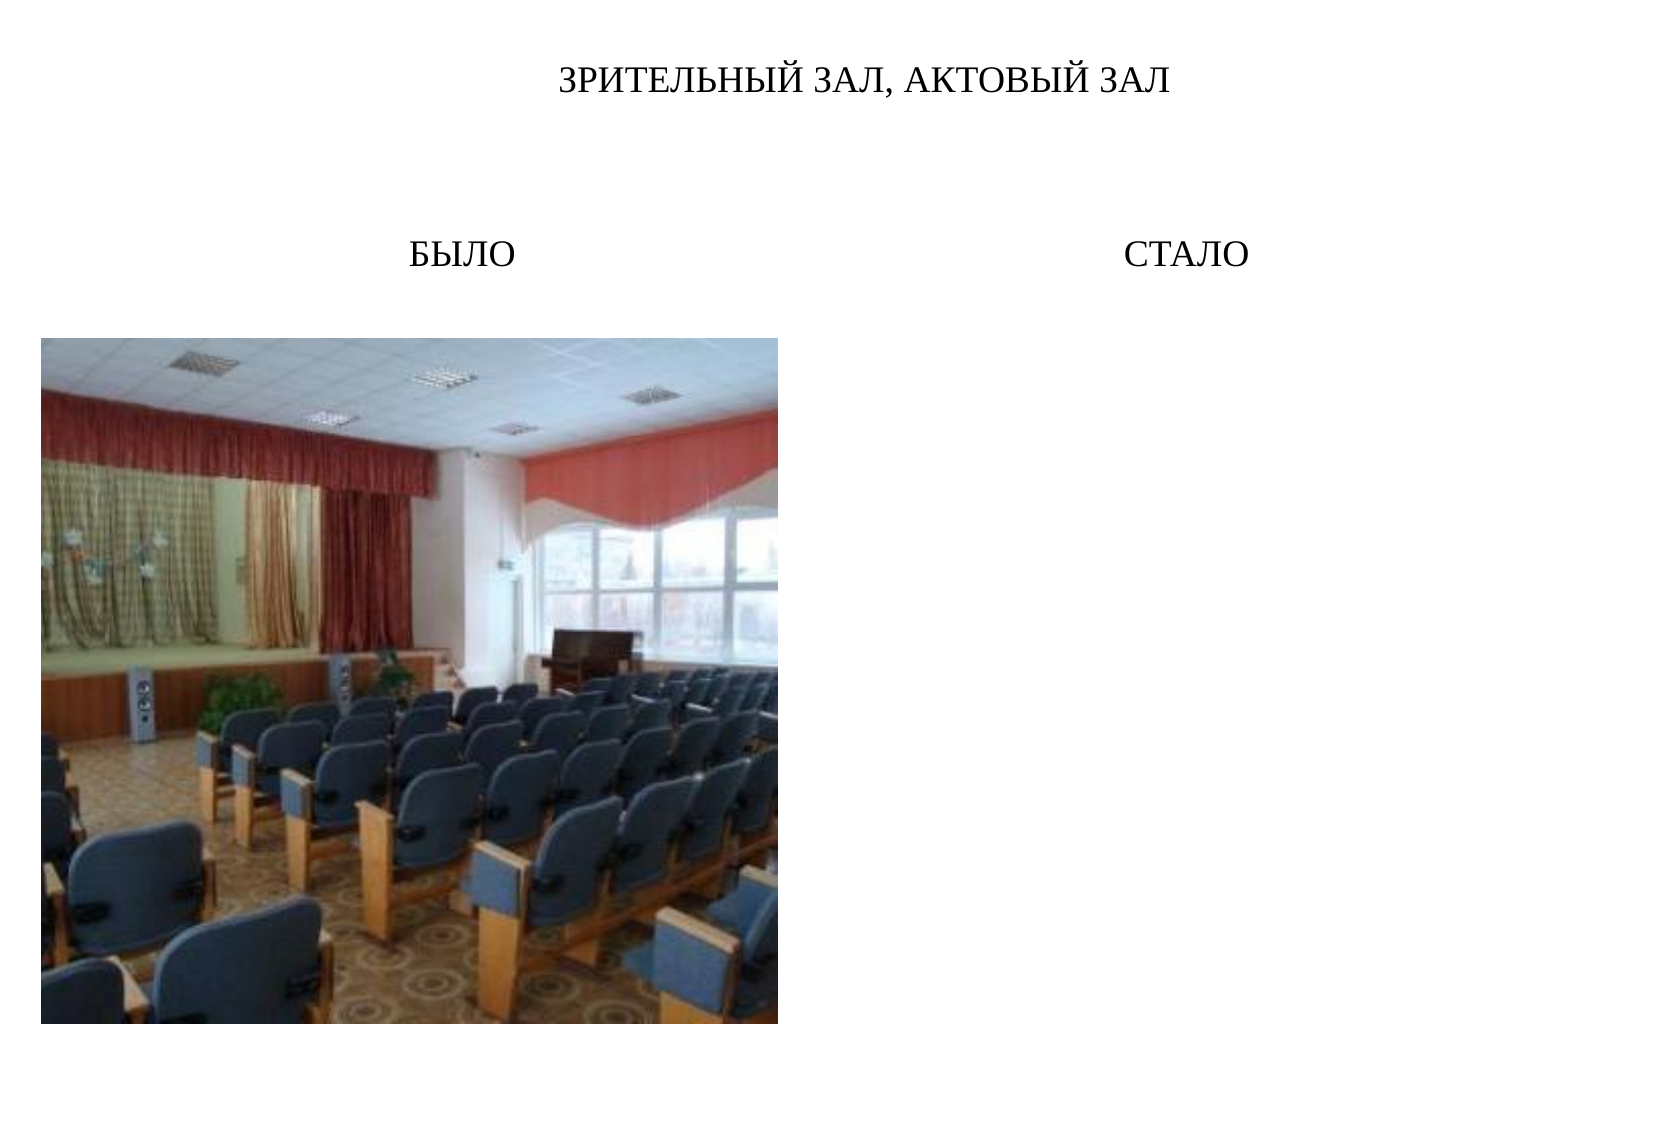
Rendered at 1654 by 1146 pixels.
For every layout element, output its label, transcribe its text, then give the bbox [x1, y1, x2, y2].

text_box БЫЛО [394, 221, 531, 281]
text_box ЗРИТЕЛЬНЫЙ ЗАЛ, АКТОВЫЙ ЗАЛ [193, 45, 1536, 110]
picture [41, 332, 778, 1024]
text_box СТАЛО [1109, 221, 1264, 281]
